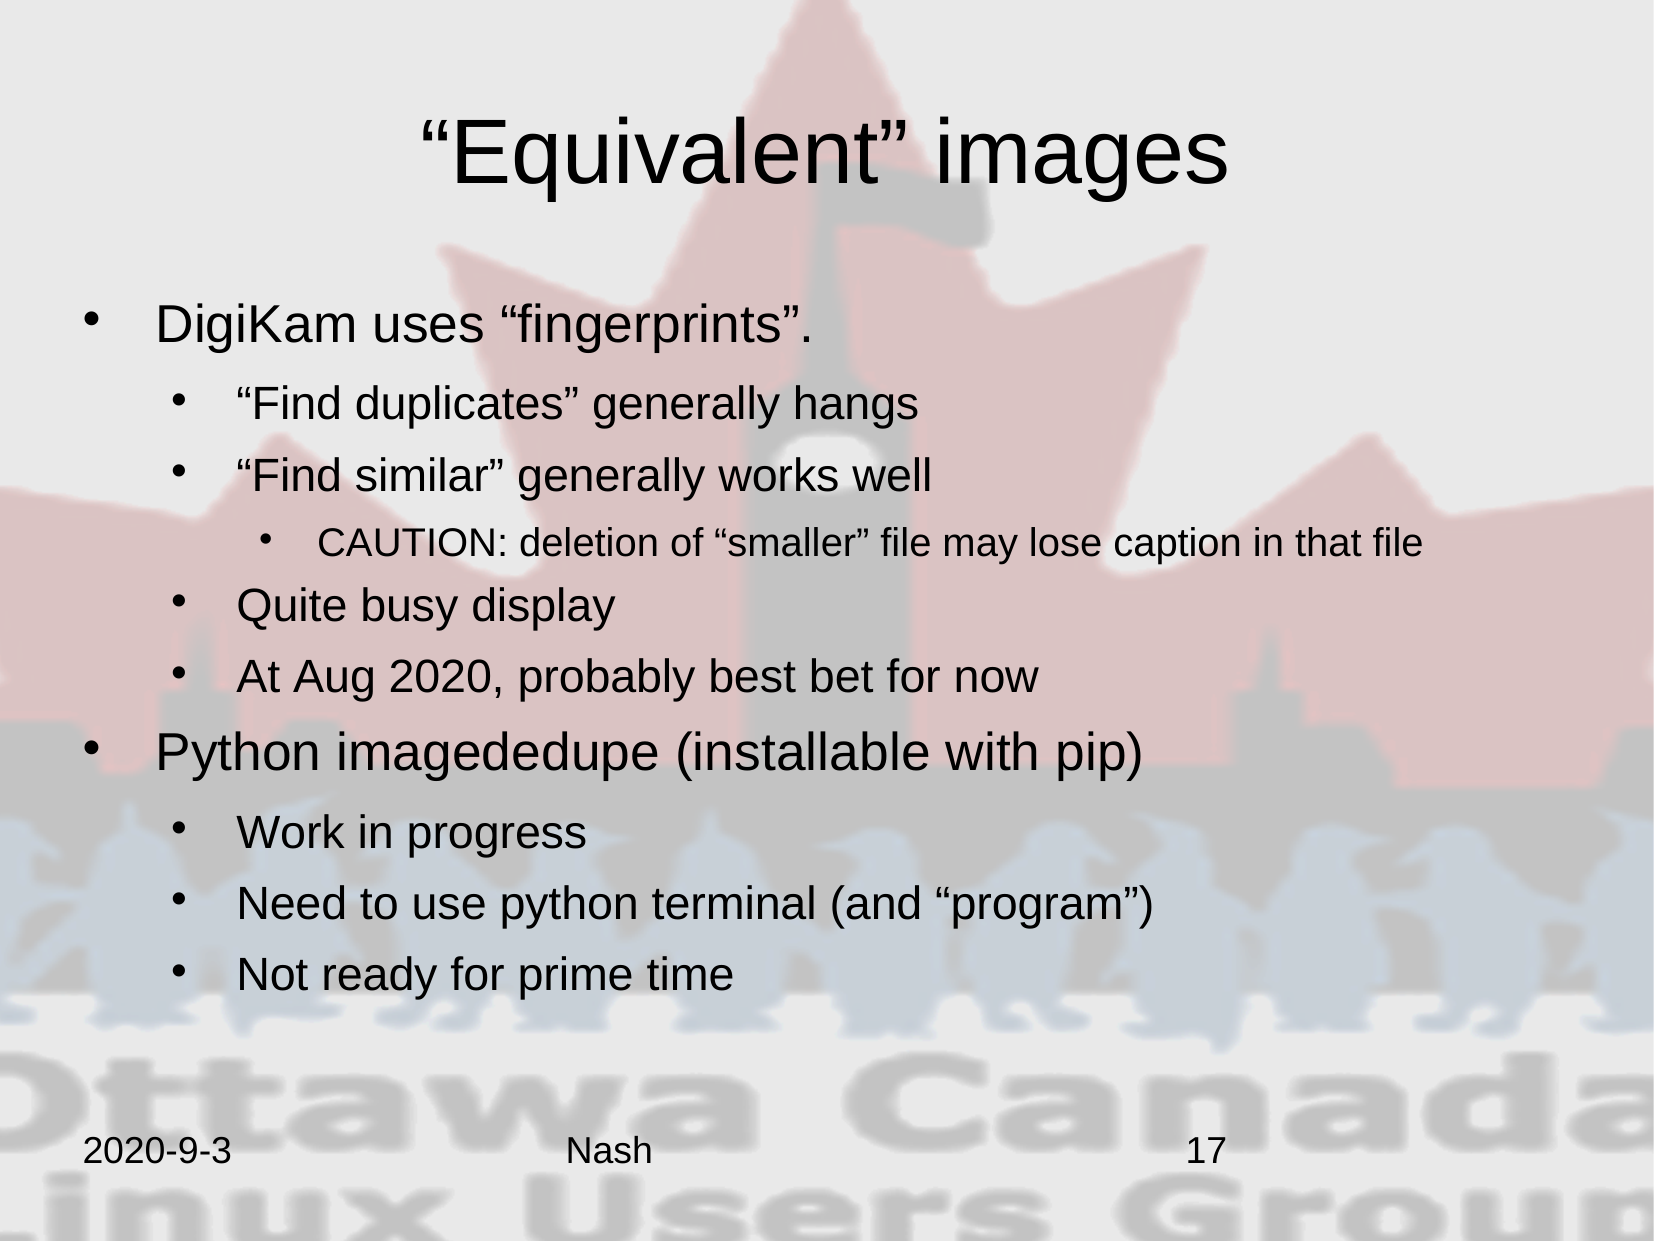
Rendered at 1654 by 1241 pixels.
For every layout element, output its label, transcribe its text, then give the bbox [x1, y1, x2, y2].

title “Equivalent” images [82, 49, 1569, 255]
picture [0, 0, 1654, 1241]
list DigiKam uses “fingerprints”. “Find duplicates” generally hangs “Find similar” generally works well CAUTION: deletion of “smaller” file may lose caption in that file Quite busy display At Aug 2020, probably best bet for now Python imagededupe (installable with pip) Work in progress Need to use python terminal (and “program”) Not ready for prime time [82, 290, 1569, 1008]
